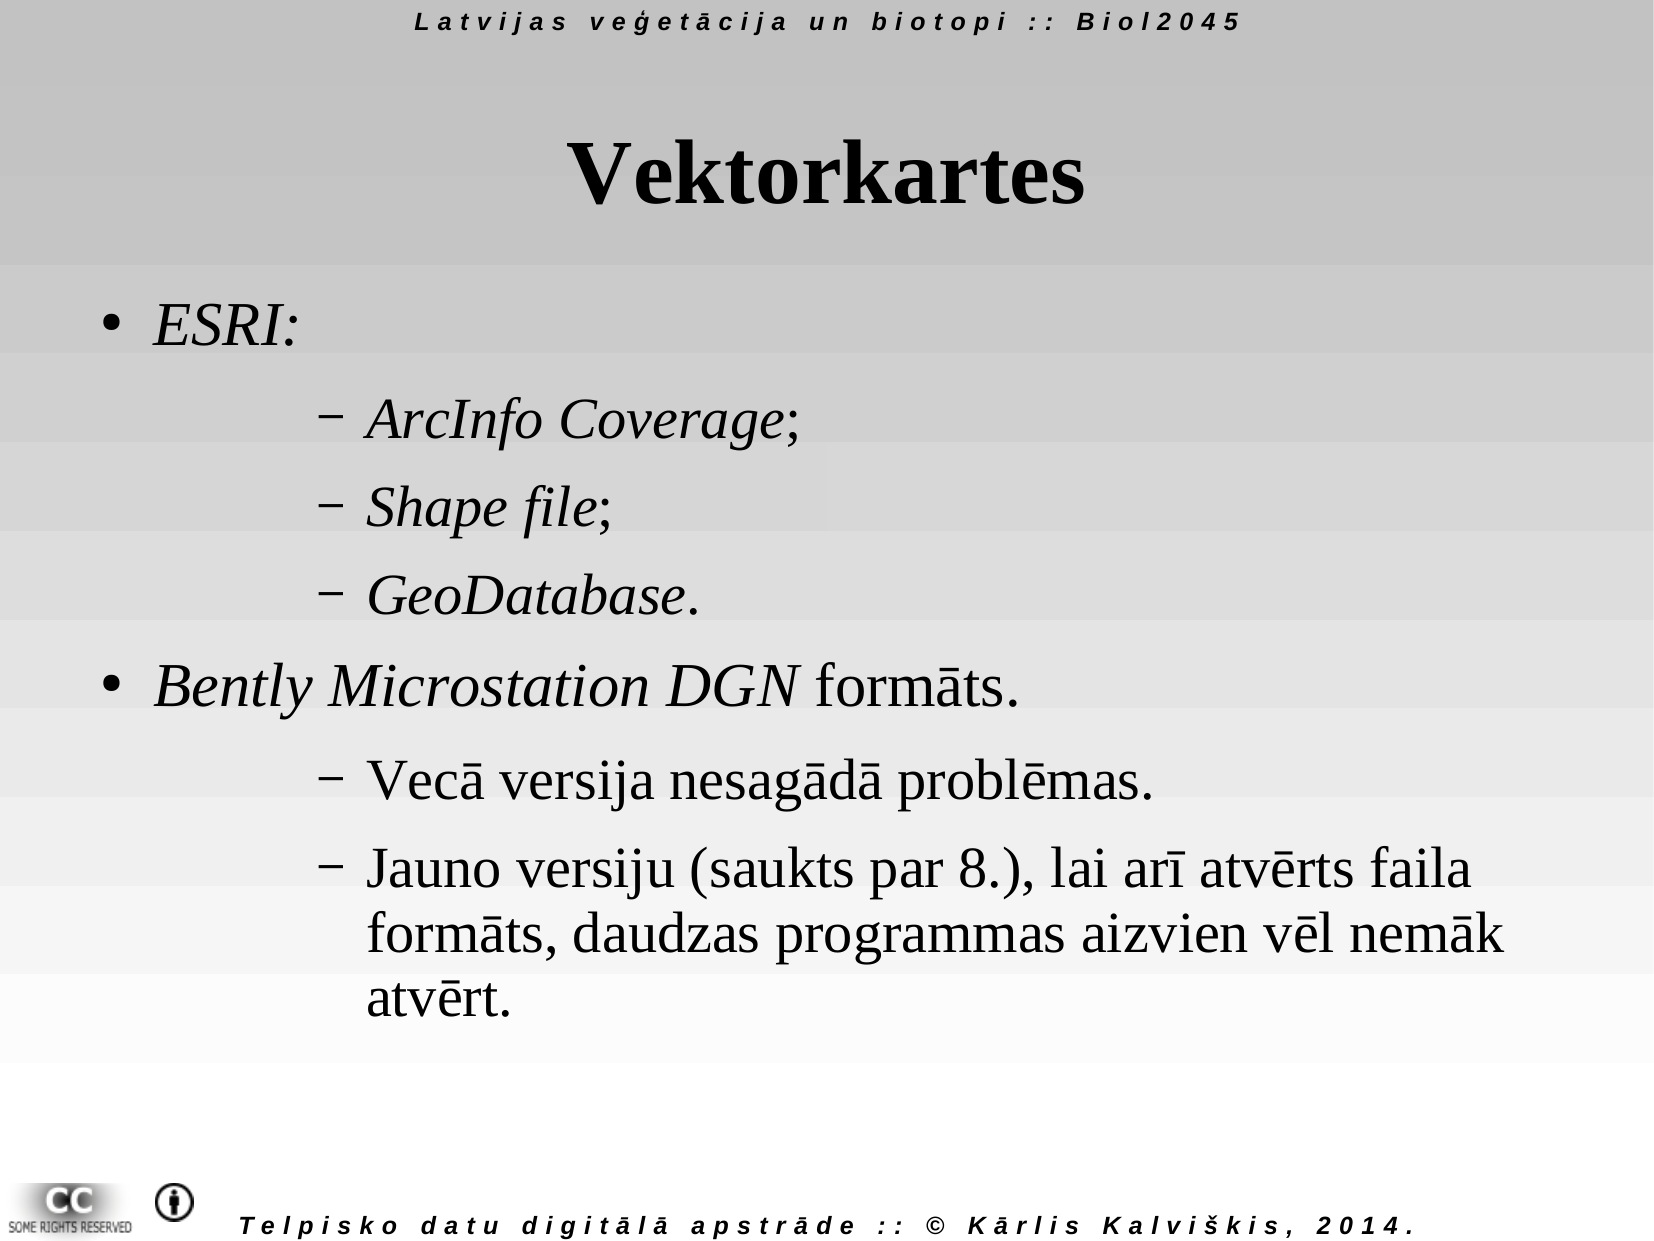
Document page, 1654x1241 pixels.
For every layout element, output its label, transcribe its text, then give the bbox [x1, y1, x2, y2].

picture [0, 0, 1654, 1241]
title Vektorkartes [29, 49, 1625, 296]
list ESRI: ArcInfo Coverage; Shape file; GeoDatabase. Bently Microstation DGN formāts. Vecā versija nesagādā problēmas. Jauno versiju (saukts par 8.), lai arī atvērts faila formāts, daudzas programmas aizvien vēl nemāk atvērt. [82, 289, 1571, 1098]
